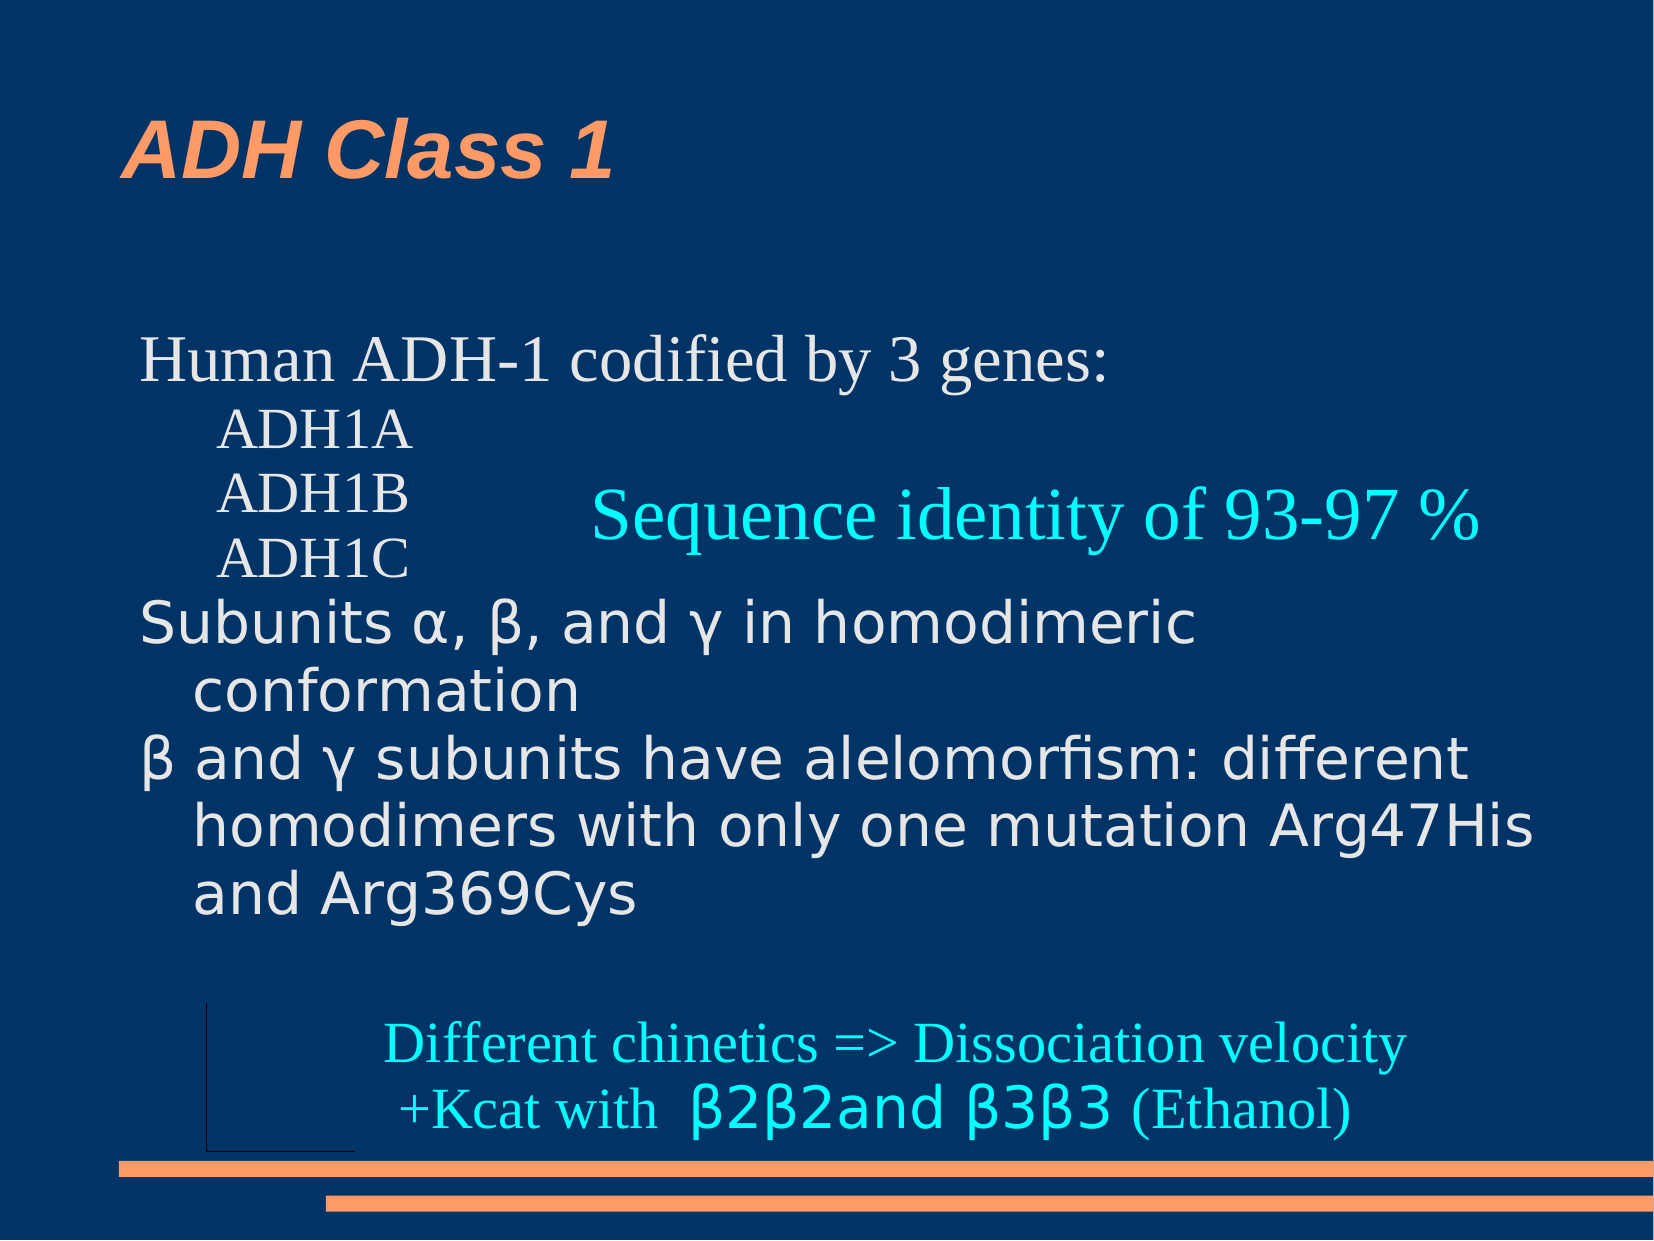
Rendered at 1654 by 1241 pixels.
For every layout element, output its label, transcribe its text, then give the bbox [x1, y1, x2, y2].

text_box Sequence identity of 93-97 % [590, 472, 1565, 564]
list Human ADH-1 codified by 3 genes: ADH1A ADH1B ADH1C Subunits α, β, and γ in homodimeric conformation β and γ subunits have alelomorfism: different homodimers with only one mutation Arg47His and Arg369Cys [121, 322, 1561, 1133]
text_box Different chinetics => Dissociation velocity +Kcat with β2β2and β3β3 (Ethanol) [383, 1010, 1447, 1152]
title ADH Class 1 [121, 46, 1534, 254]
